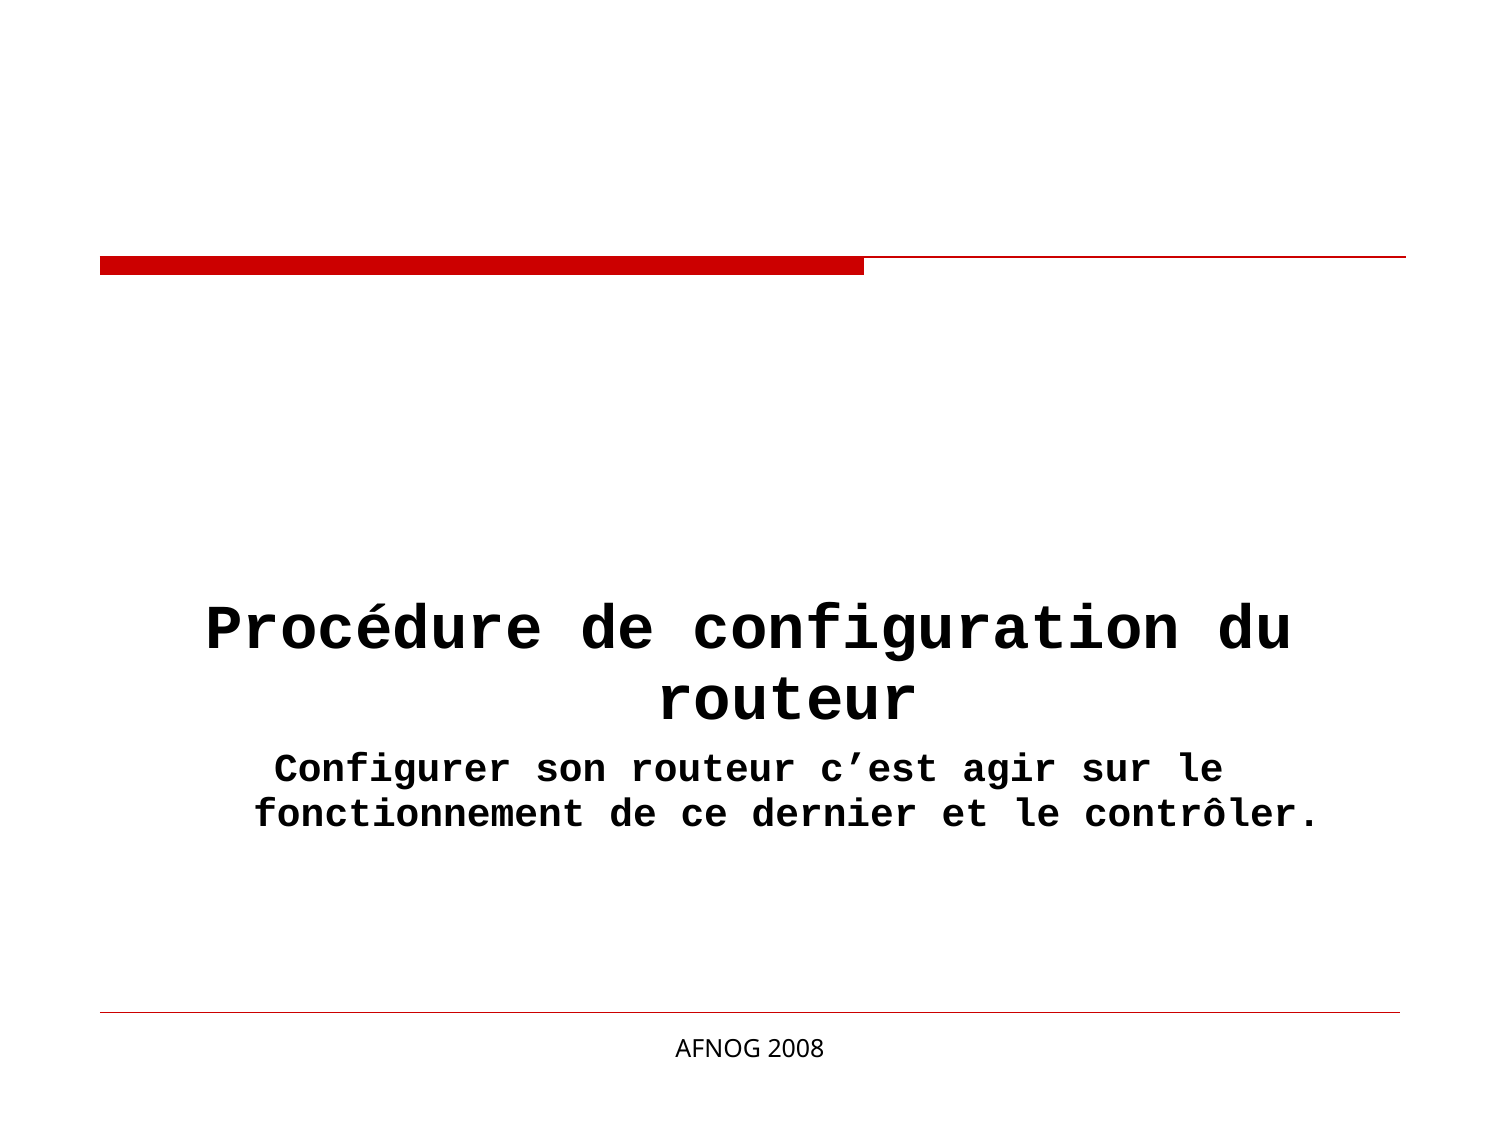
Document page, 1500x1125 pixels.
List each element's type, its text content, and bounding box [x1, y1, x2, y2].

text_box AFNOG 2008 [512, 1024, 988, 1103]
list Procédure de configuration du routeur Configurer son routeur c’est agir sur le fonctionnement de ce dernier et le contrôler. [92, 287, 1406, 988]
